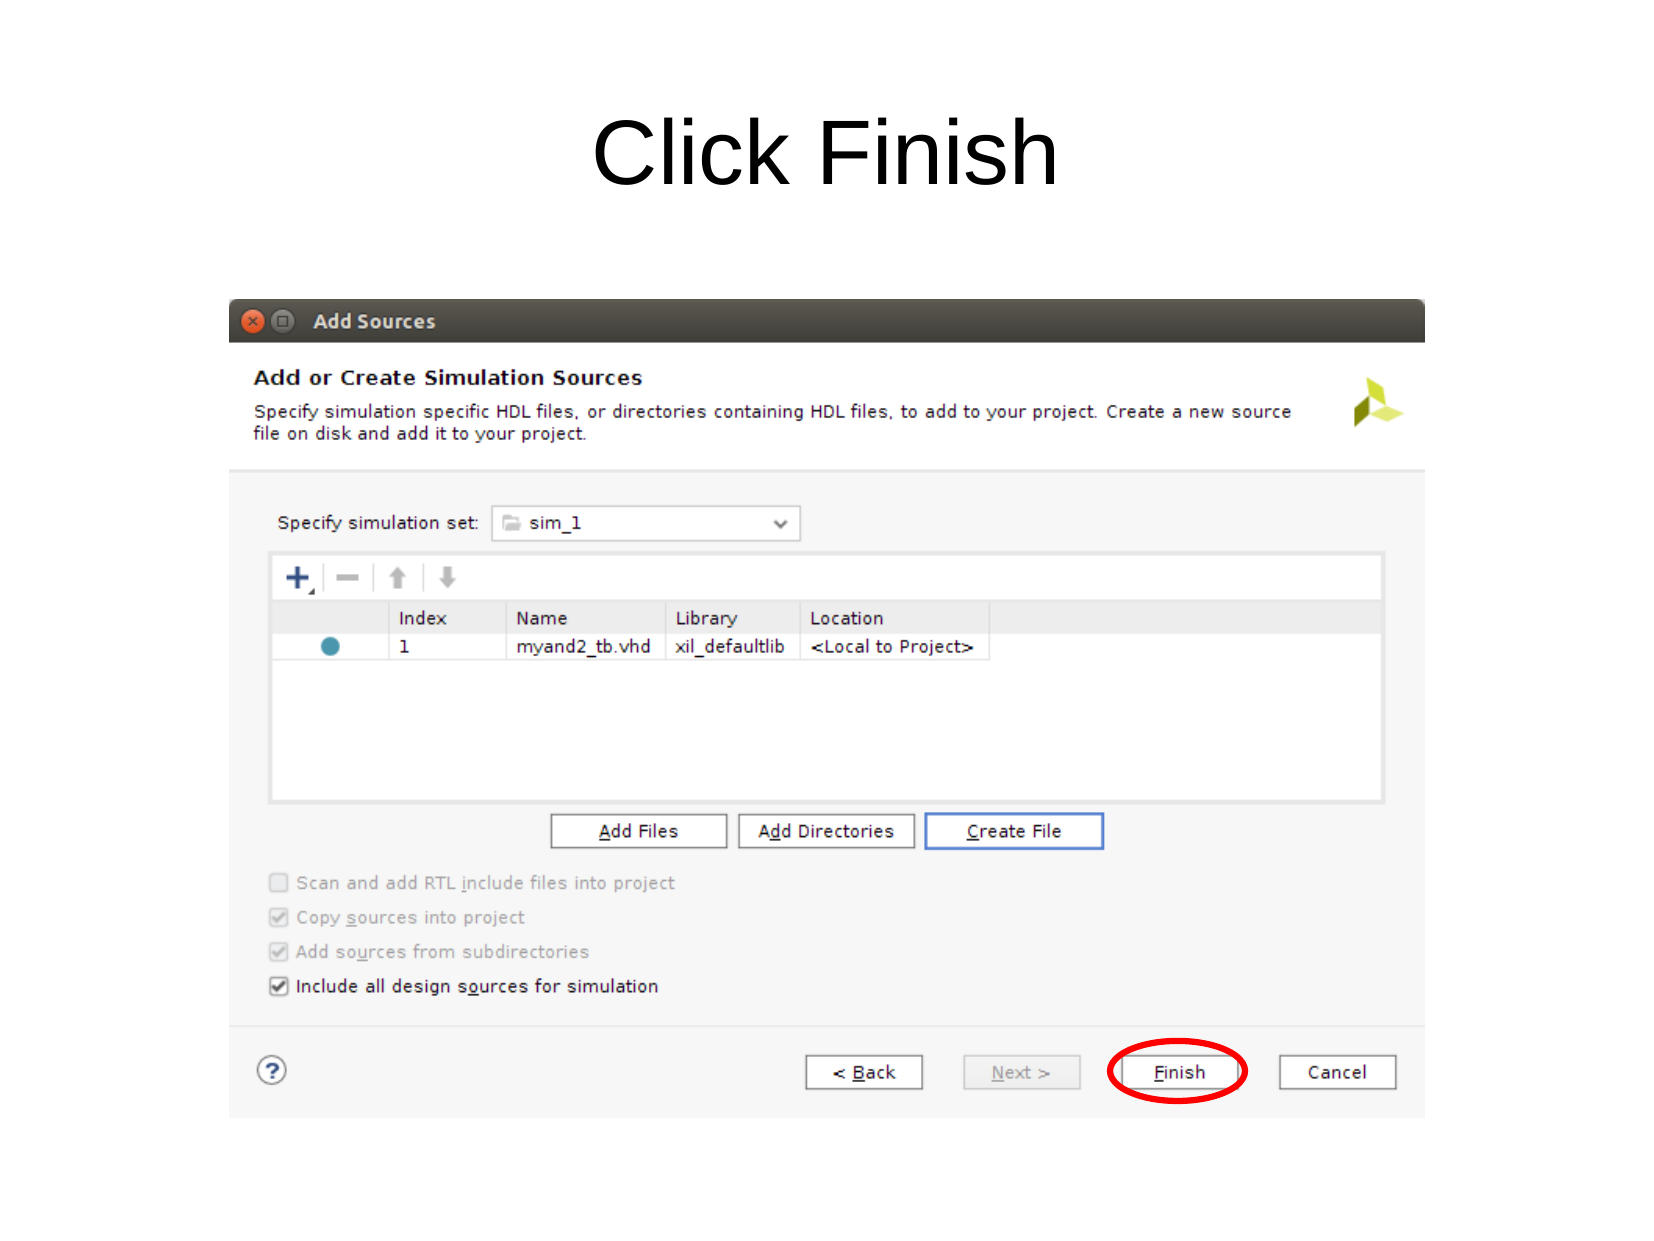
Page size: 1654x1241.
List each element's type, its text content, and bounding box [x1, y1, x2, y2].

title Click Finish [82, 49, 1571, 257]
picture [229, 299, 1425, 1118]
